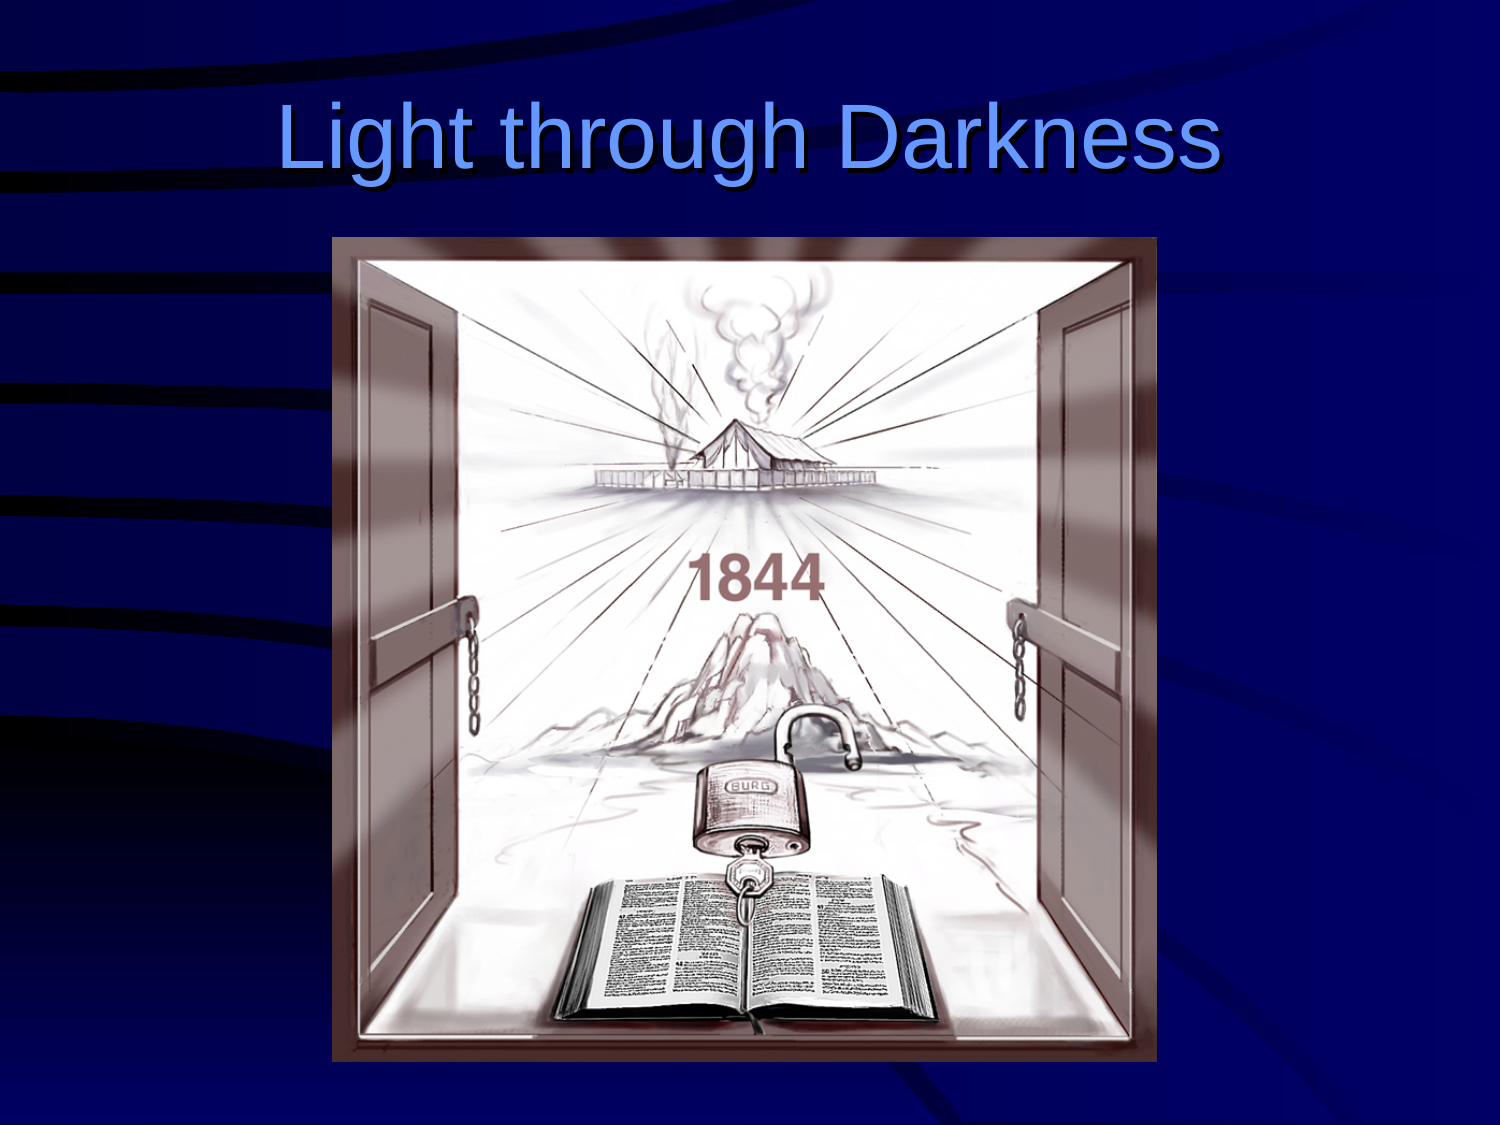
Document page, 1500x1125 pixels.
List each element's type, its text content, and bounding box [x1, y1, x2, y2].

text_box Light through Darkness [0, 24, 1500, 241]
picture [332, 237, 1157, 1062]
